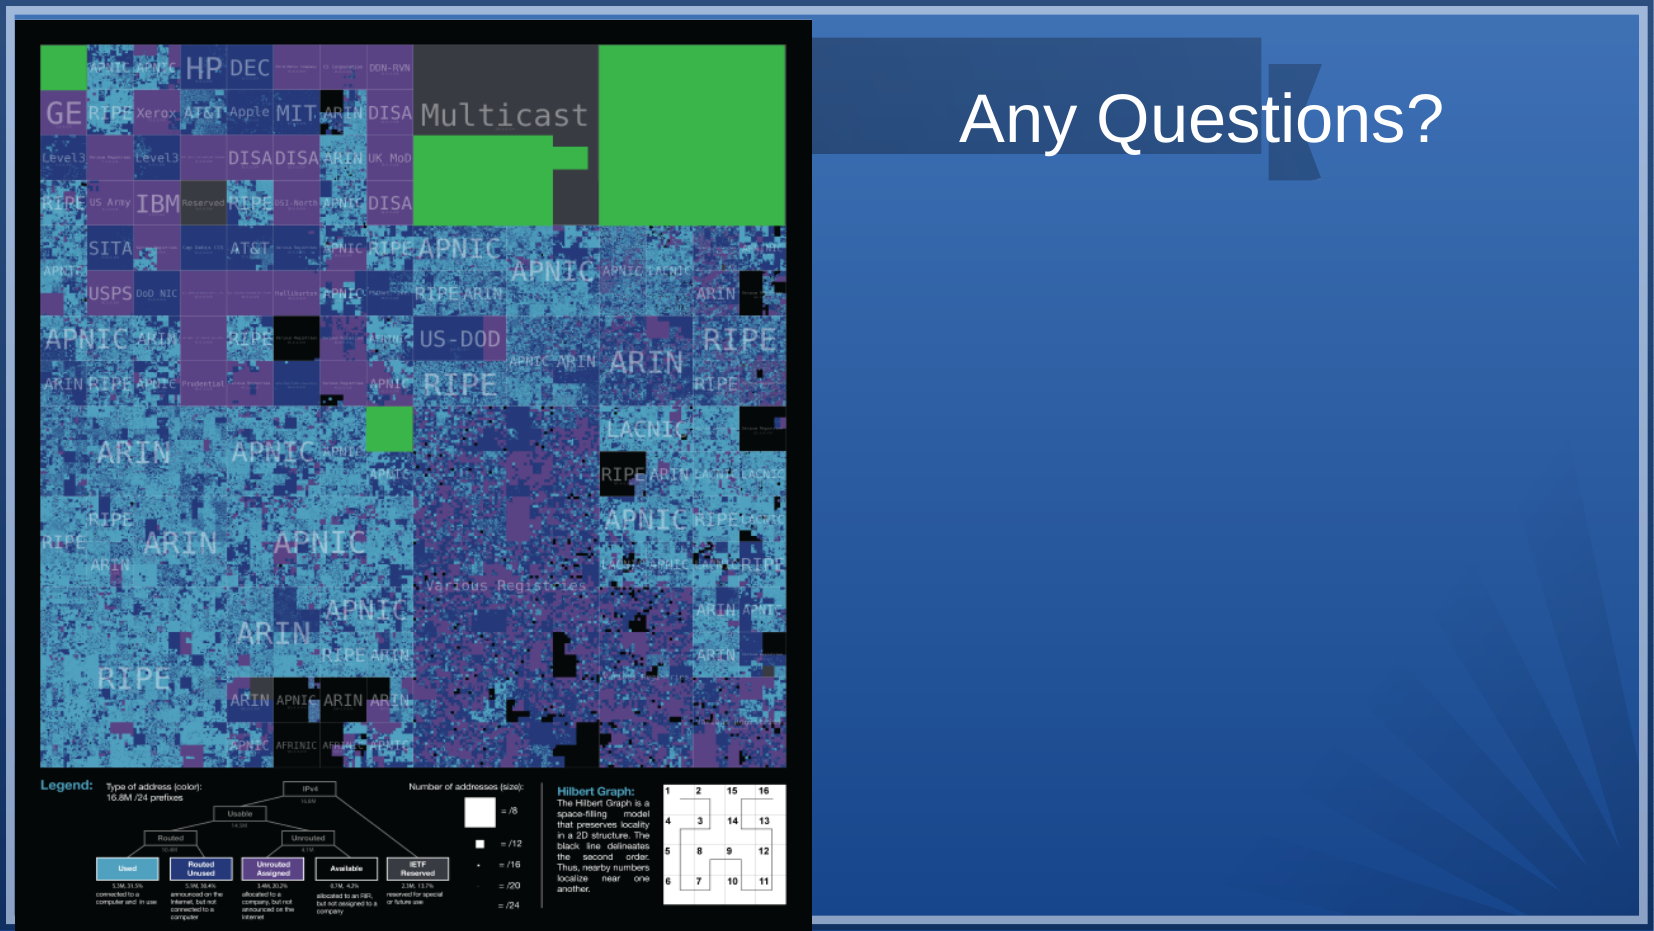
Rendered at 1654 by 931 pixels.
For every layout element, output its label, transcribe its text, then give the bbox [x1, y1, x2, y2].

title Any Questions? [812, 60, 1640, 179]
picture [15, 0, 812, 931]
